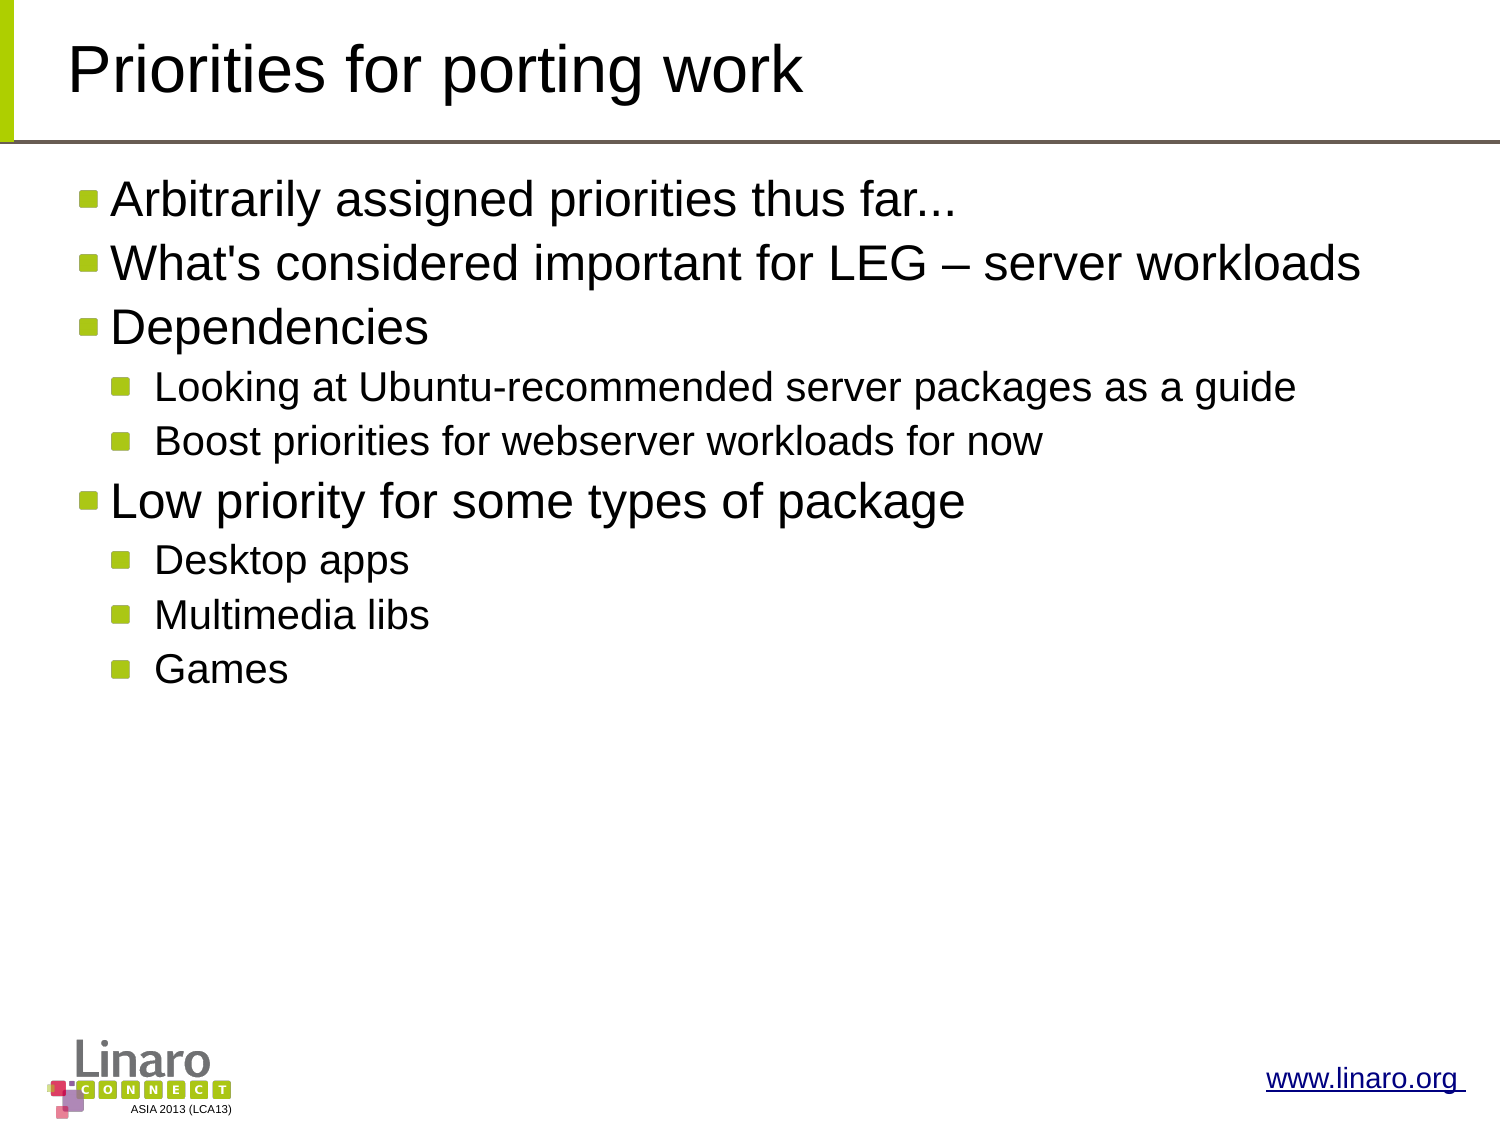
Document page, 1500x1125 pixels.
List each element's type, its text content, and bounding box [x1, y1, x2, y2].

list Arbitrarily assigned priorities thus far... What's considered important for LEG – server workloads Dependencies Looking at Ubuntu-recommended server packages as a guide Boost priorities for webserver workloads for now Low priority for some types of package Desktop apps Multimedia libs Games [53, 163, 1467, 817]
picture [39, 1034, 240, 1124]
title Priorities for porting work [53, 24, 1466, 125]
